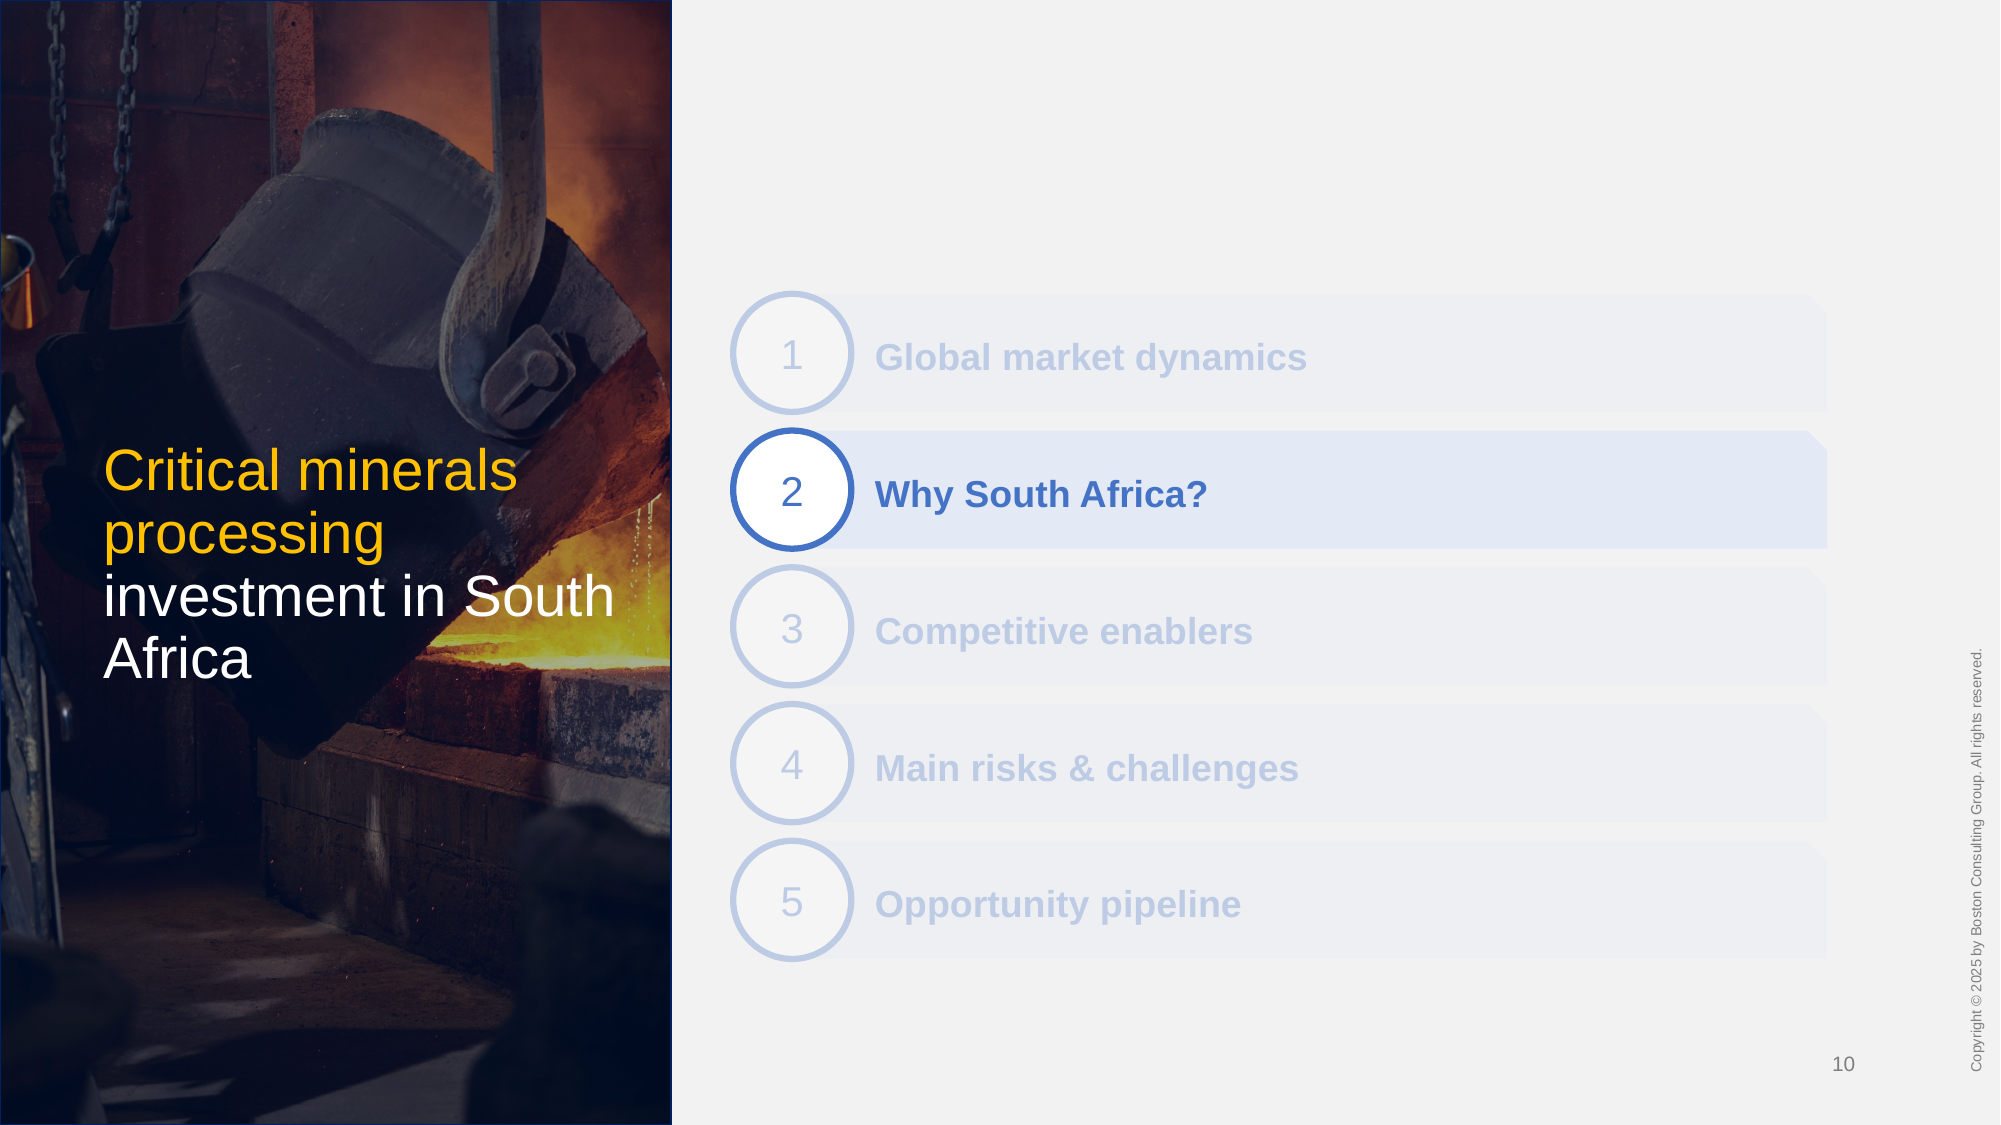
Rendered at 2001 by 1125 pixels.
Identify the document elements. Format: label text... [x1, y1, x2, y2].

text_box [695, 285, 1897, 972]
text_box 2 [733, 430, 852, 549]
text_box Why South Africa? [802, 430, 1828, 549]
text_box [0, 0, 671, 1125]
title Critical minerals processing investment in South Africa [103, 439, 617, 686]
